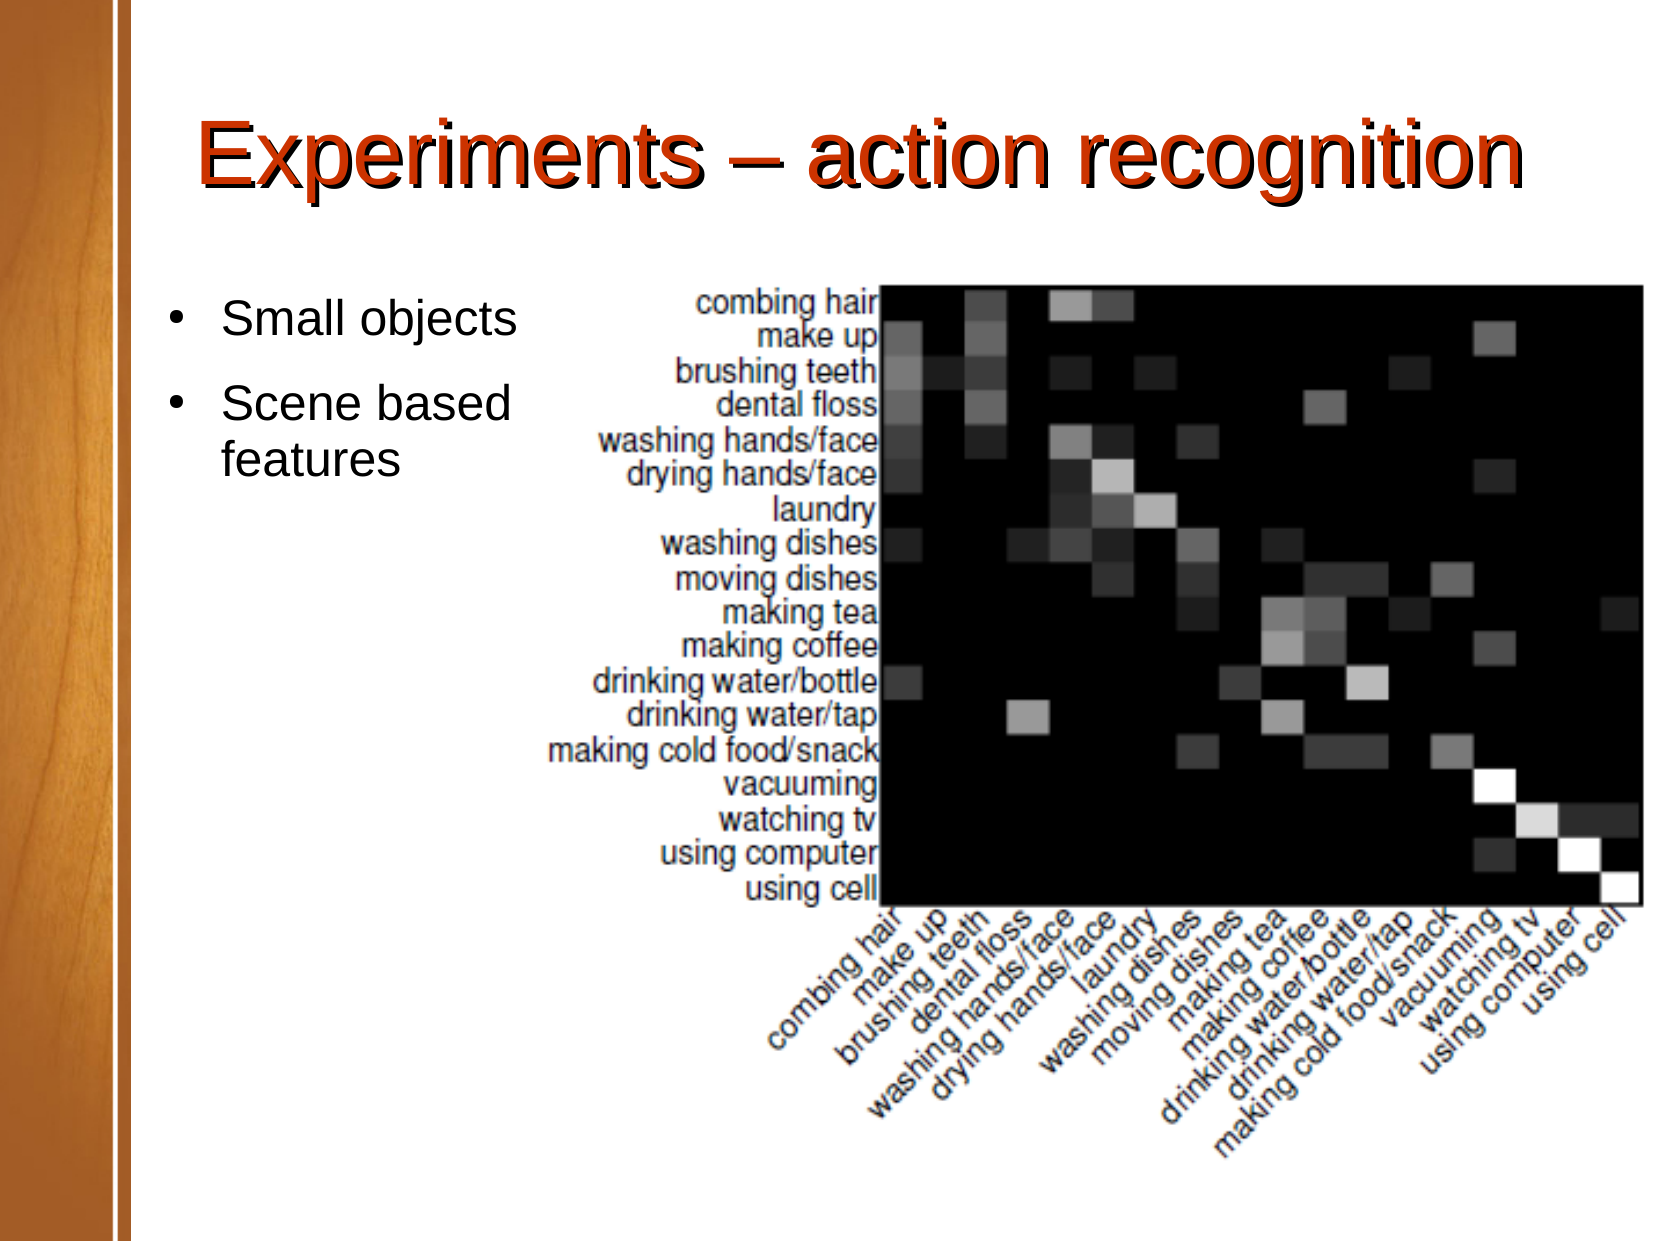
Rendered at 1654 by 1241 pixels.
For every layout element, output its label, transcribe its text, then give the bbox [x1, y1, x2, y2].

picture [525, 262, 1651, 1163]
picture [0, 0, 131, 1241]
title Experiments – action recognition [150, 56, 1571, 250]
list Small objects Scene based features [150, 290, 525, 1094]
